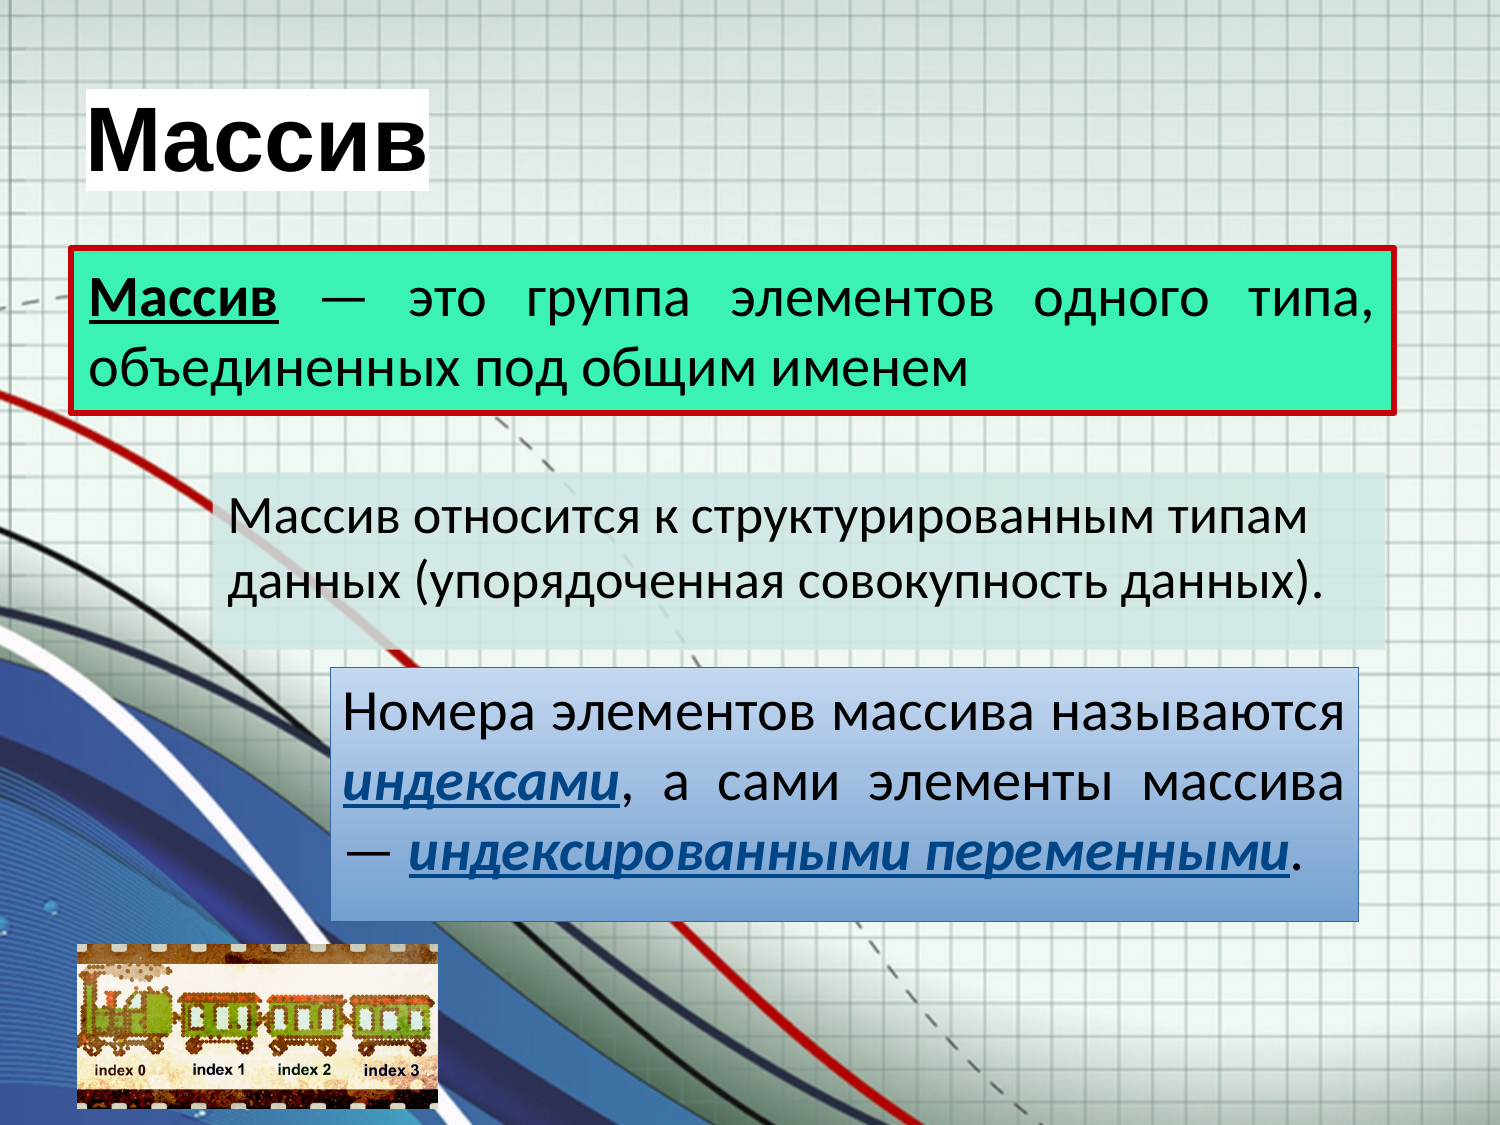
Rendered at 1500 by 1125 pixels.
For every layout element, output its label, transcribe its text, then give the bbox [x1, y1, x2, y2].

text_box Номера элементов массива называются индексами, а сами элементы массива — индексированными переменными. [330, 667, 1359, 922]
text_box Массив относится к структурированным типам данных (упорядоченная совокупность данных). [212, 472, 1385, 650]
title Массив [70, 59, 1397, 225]
picture [0, 0, 1500, 1125]
text_box Массив — это группа элементов одного типа, объединенных под общим именем [70, 248, 1394, 414]
